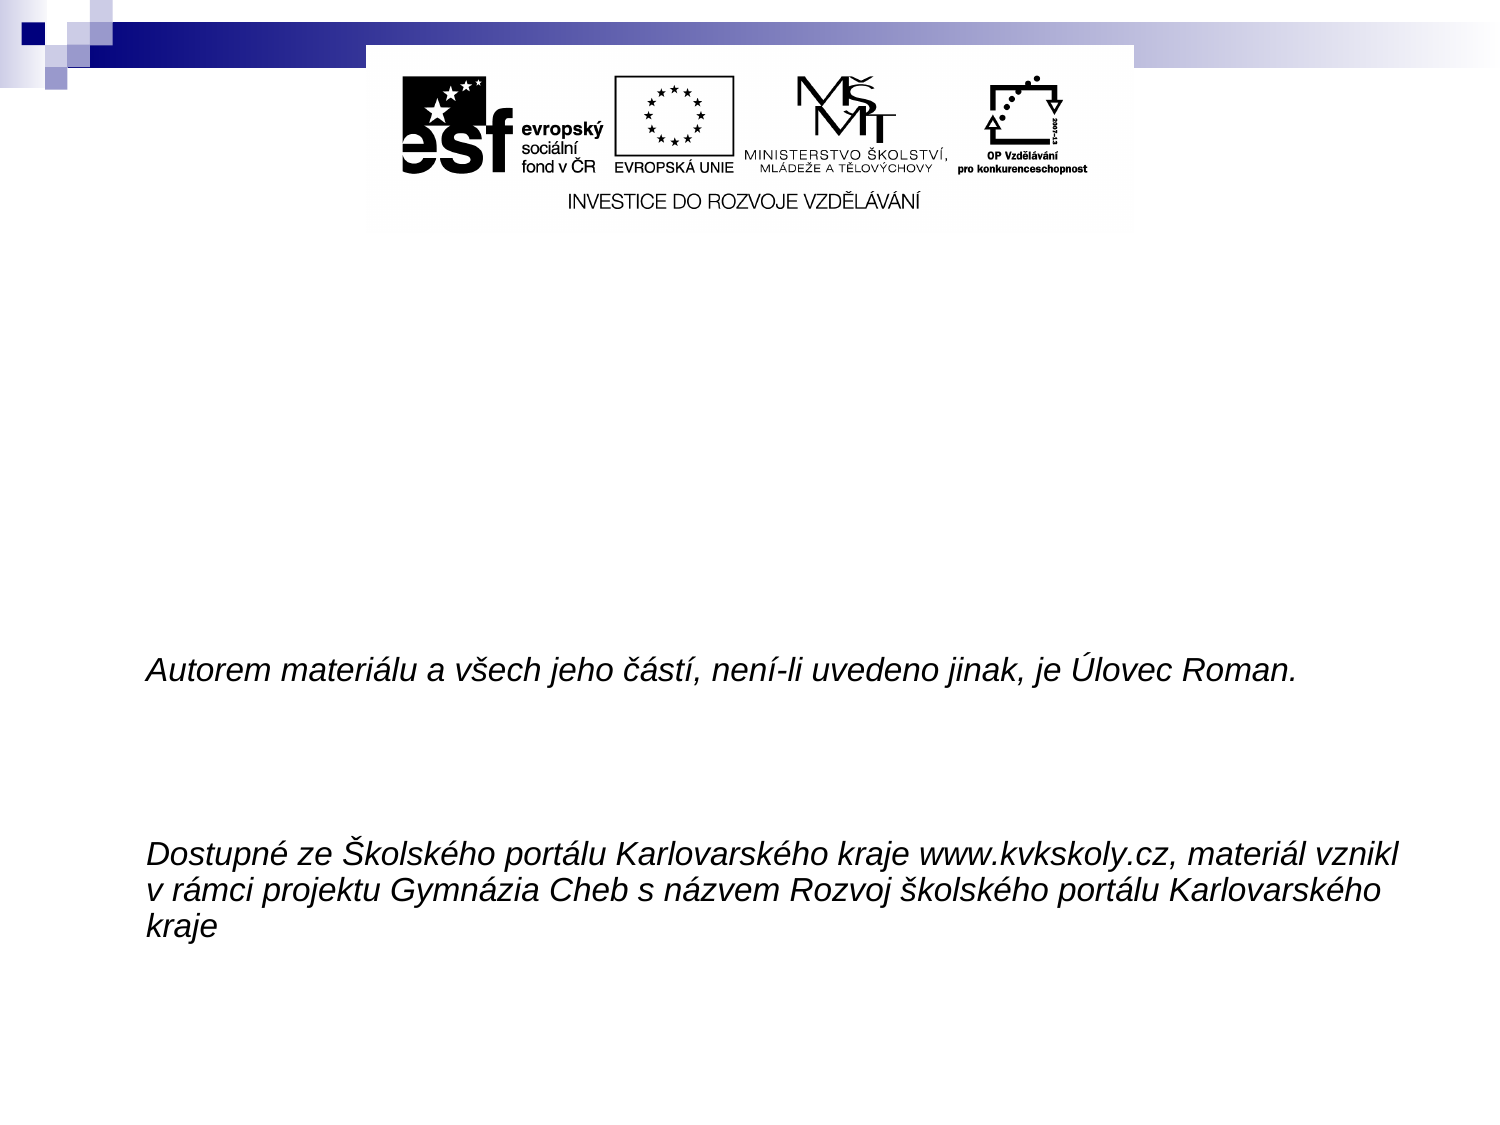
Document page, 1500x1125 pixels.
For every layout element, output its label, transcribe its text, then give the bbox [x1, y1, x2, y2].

picture [366, 45, 1134, 233]
text_box Autorem materiálu a všech jeho částí, není-li uvedeno jinak, je Úlovec Roman. Dostupné ze Školského portálu Karlovarského kraje www.kvkskoly.cz, materiál vznikl v rámci projektu Gymnázia Cheb s názvem Rozvoj školského portálu Karlovarského kraje [75, 262, 1426, 1005]
